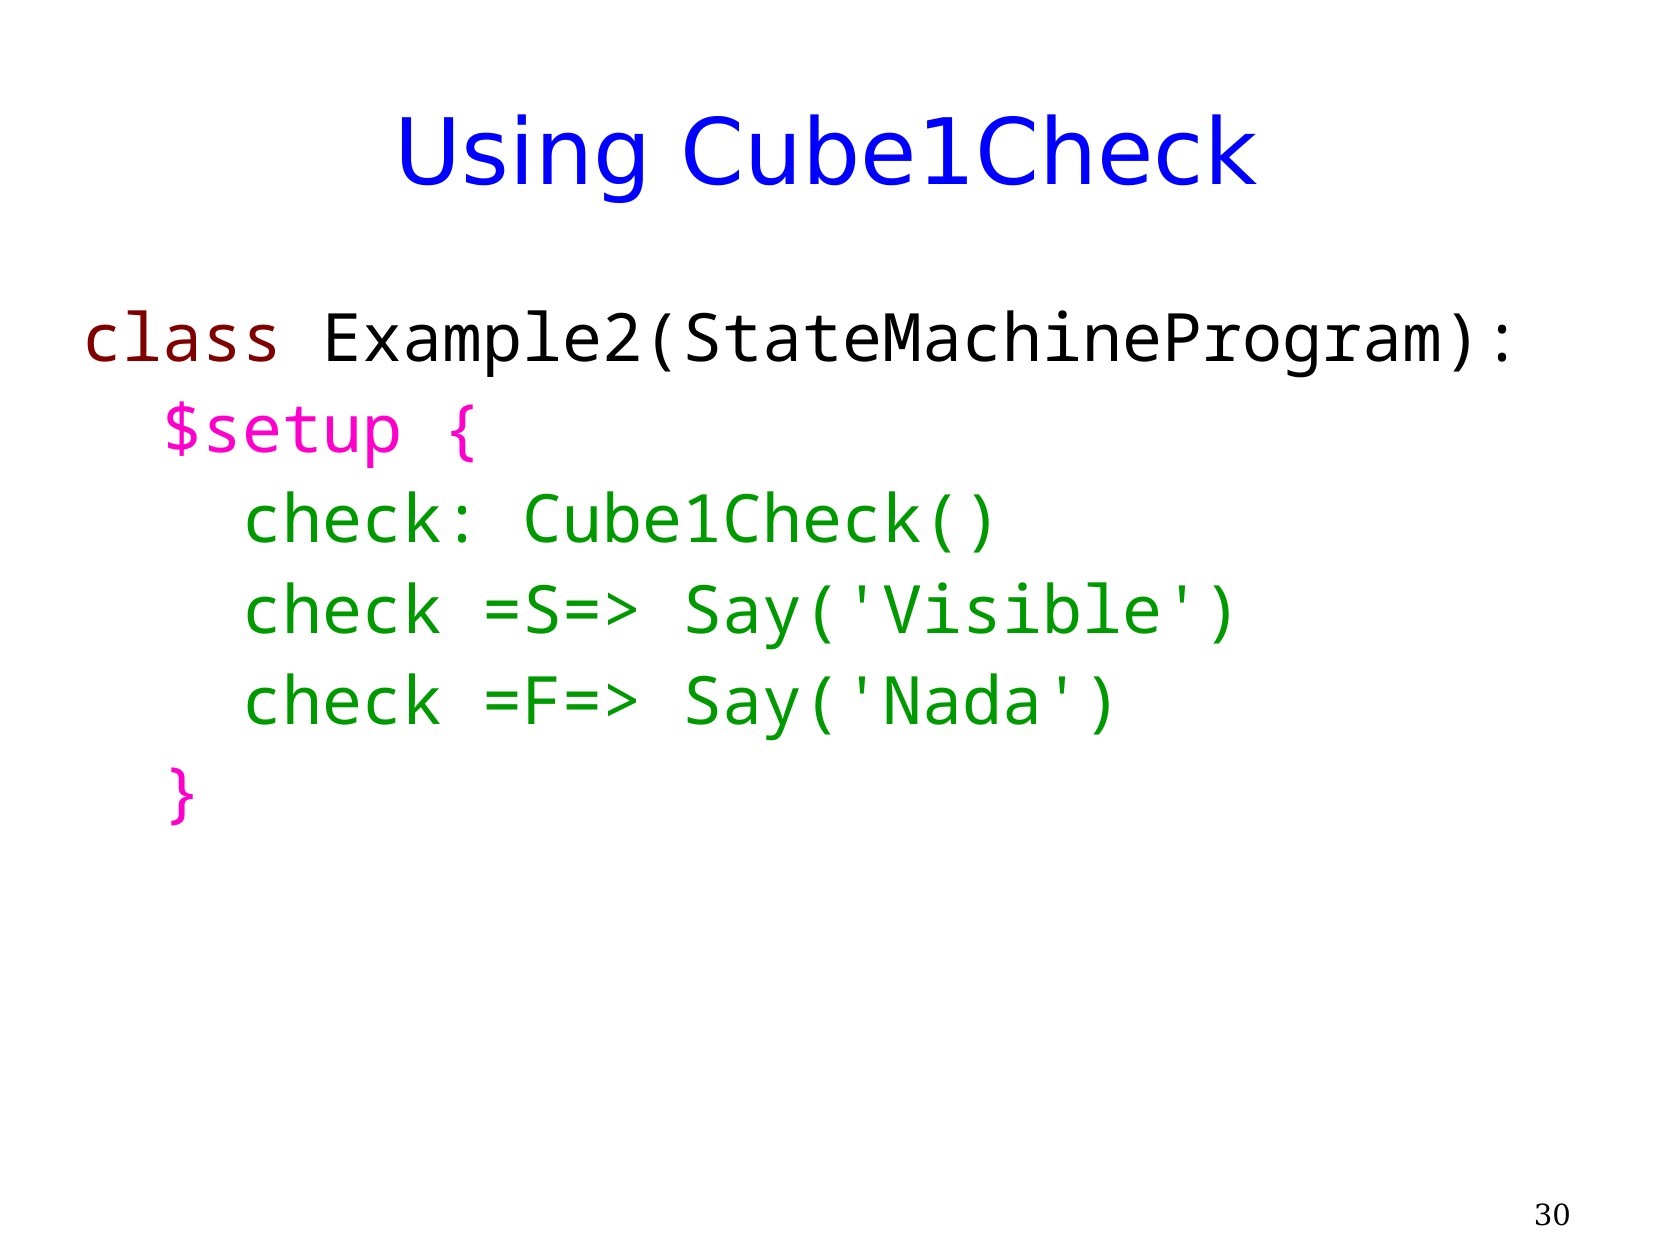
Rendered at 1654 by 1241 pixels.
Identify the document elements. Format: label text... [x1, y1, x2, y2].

list class Example2(StateMachineProgram): $setup { check: Cube1Check() check =S=> Say('Visible') check =F=> Say('Nada') } [82, 290, 1571, 1109]
title Using Cube1Check [82, 49, 1571, 257]
